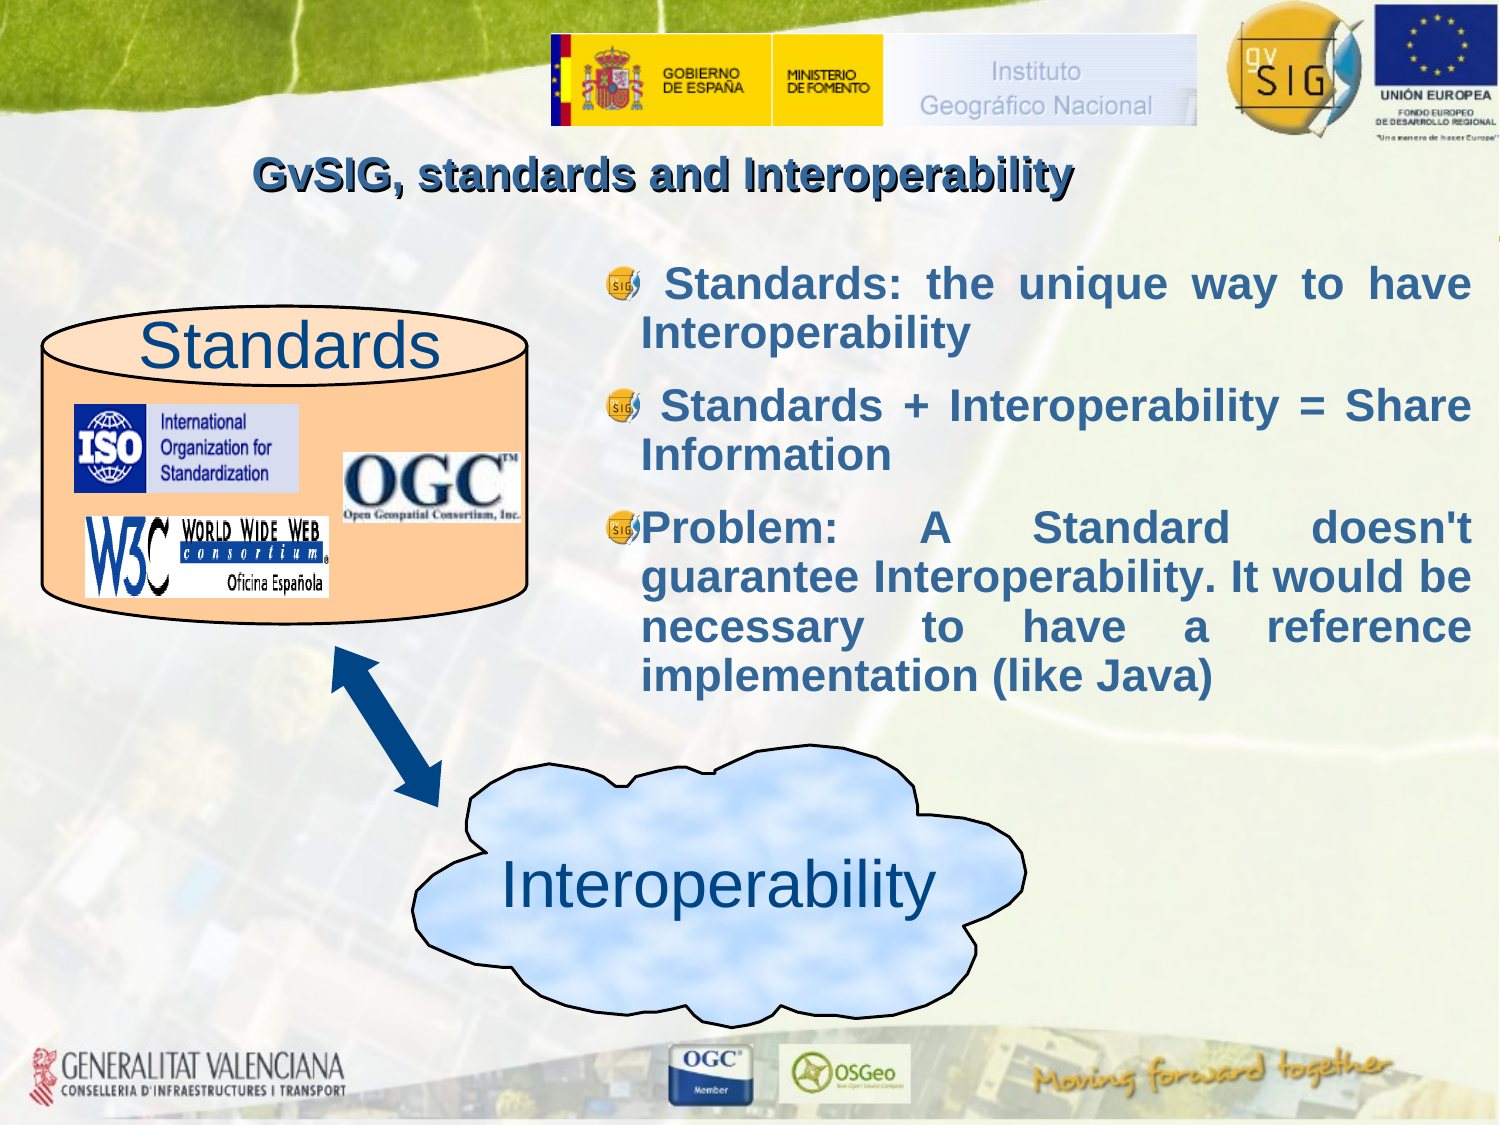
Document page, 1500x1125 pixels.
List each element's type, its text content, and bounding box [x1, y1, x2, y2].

text_box GvSIG, standards and Interoperability [236, 142, 1500, 210]
text_box Interoperability [412, 745, 1026, 1028]
text_box [331, 646, 442, 808]
picture [0, 0, 1499, 1125]
text_box Standards: the unique way to have Interoperability Standards + Interoperability = Share Information Problem: A Standard doesn't guarantee Interoperability. It would be necessary to have a reference implementation (like Java) [569, 260, 1473, 704]
text_box Standards [138, 310, 444, 386]
text_box [42, 349, 527, 625]
